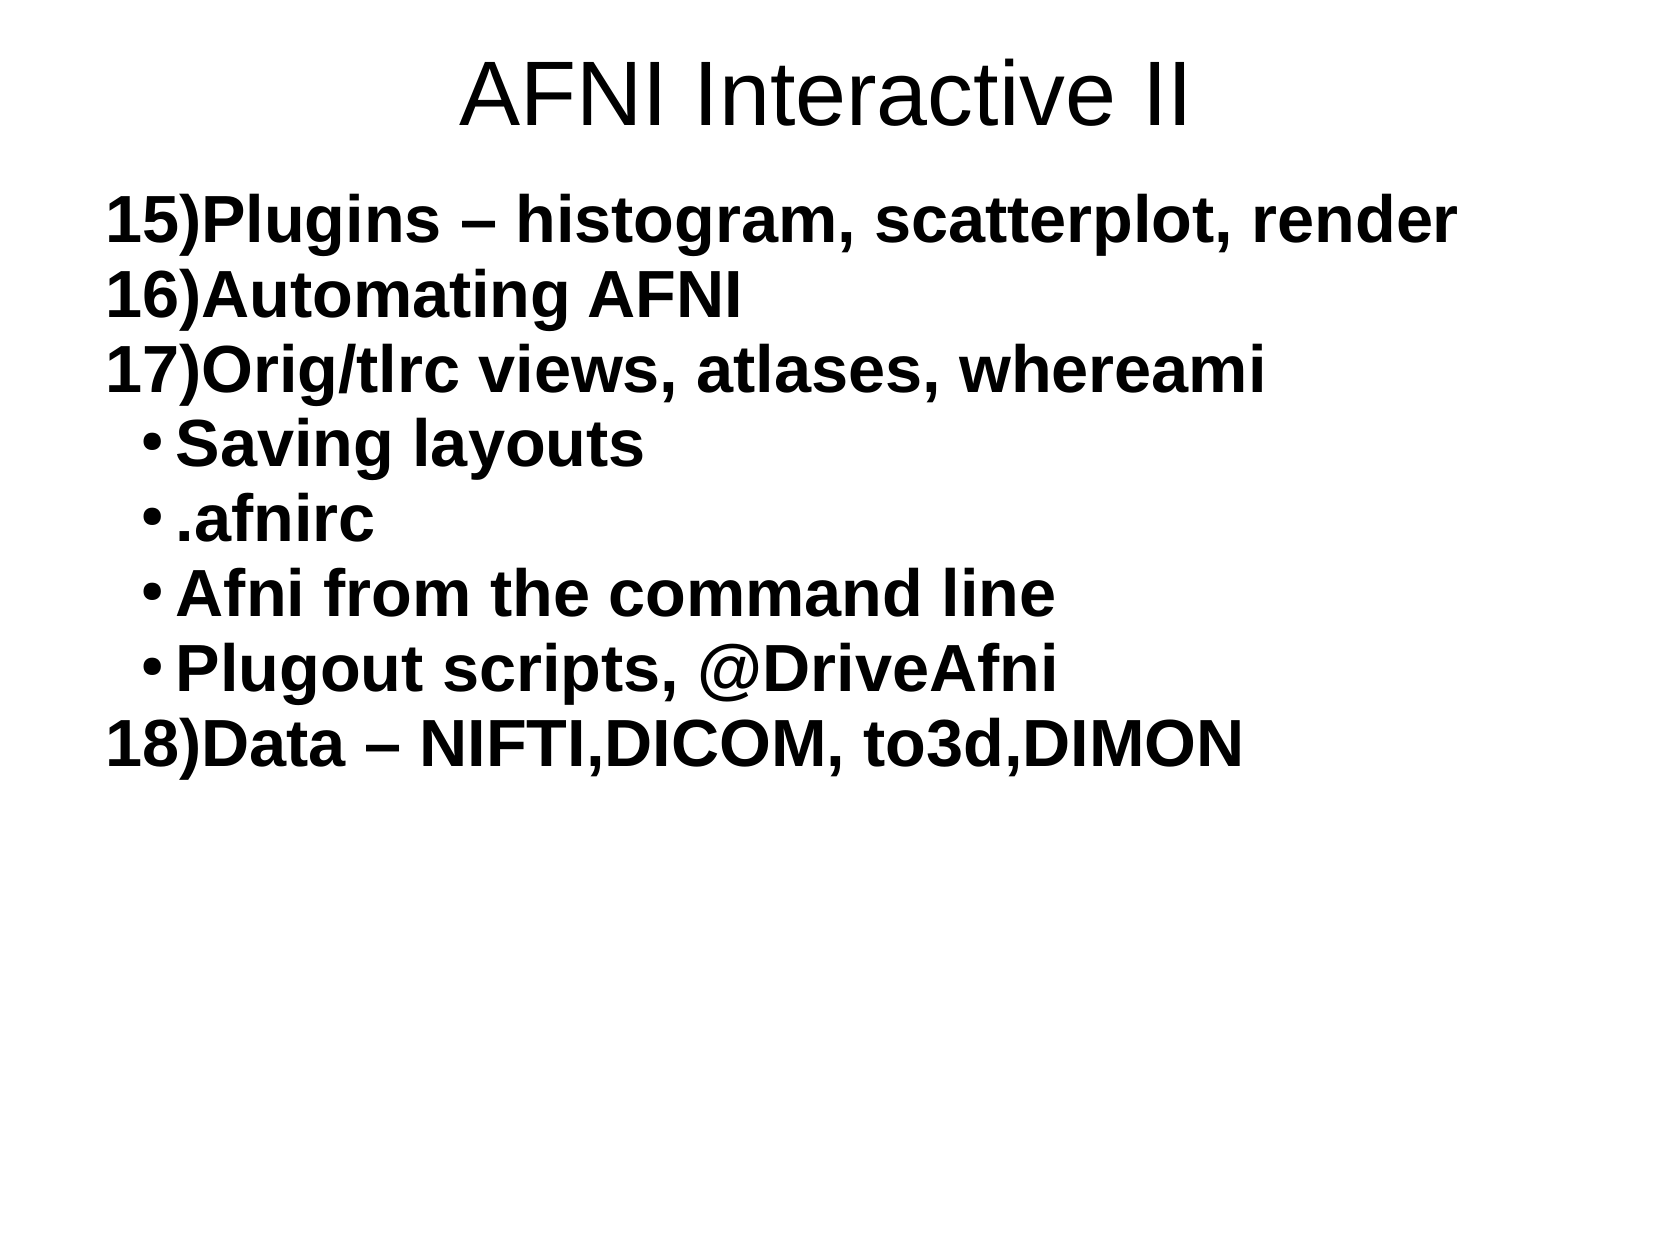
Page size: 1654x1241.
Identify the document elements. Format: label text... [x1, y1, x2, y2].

subtitle Plugins – histogram, scatterplot, render Automating AFNI Orig/tlrc views, atlases, whereami Saving layouts .afnirc Afni from the command line Plugout scripts, @DriveAfni Data – NIFTI,DICOM, to3d,DIMON [105, 182, 1594, 856]
title AFNI Interactive II [82, 0, 1571, 198]
